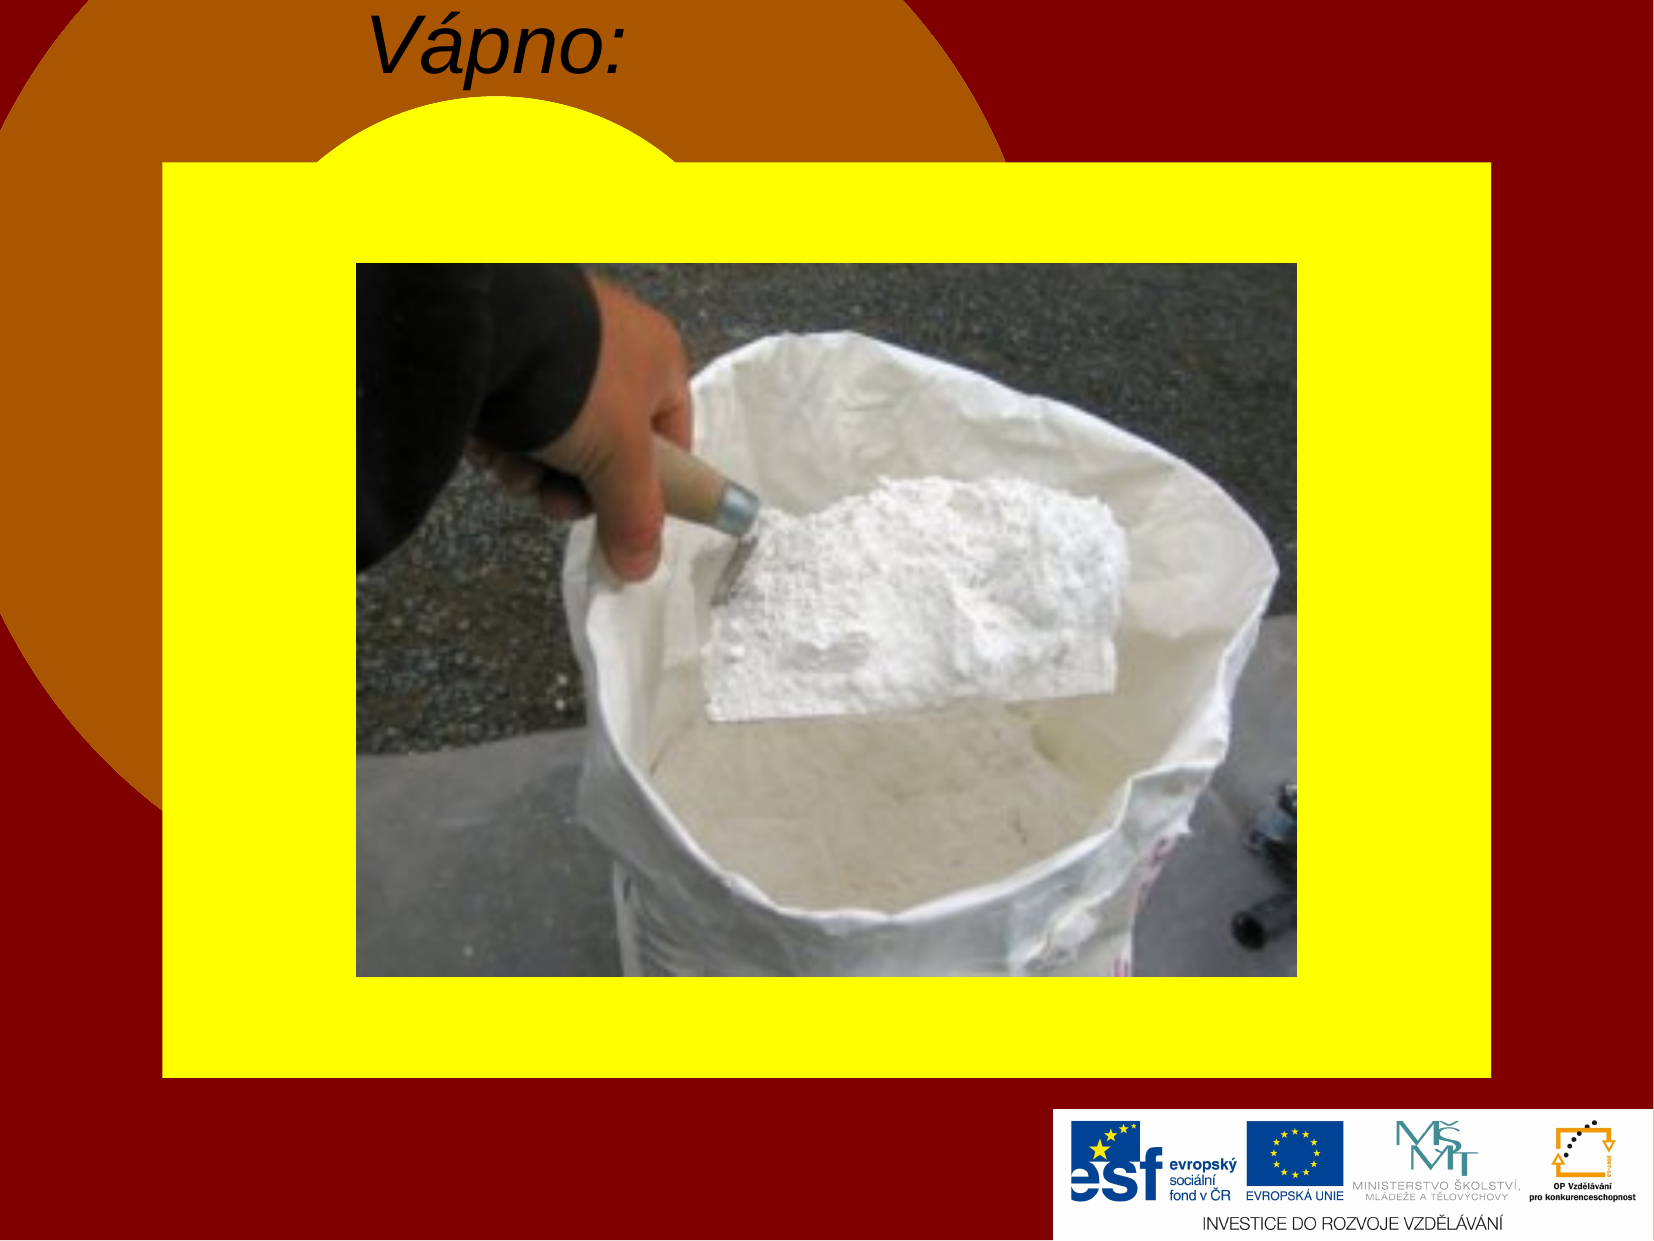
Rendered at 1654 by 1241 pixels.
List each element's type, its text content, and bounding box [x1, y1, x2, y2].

title Vápno: [0, 0, 1241, 148]
picture [1053, 1109, 1654, 1241]
picture [356, 263, 1297, 977]
text_box [162, 162, 1492, 1078]
